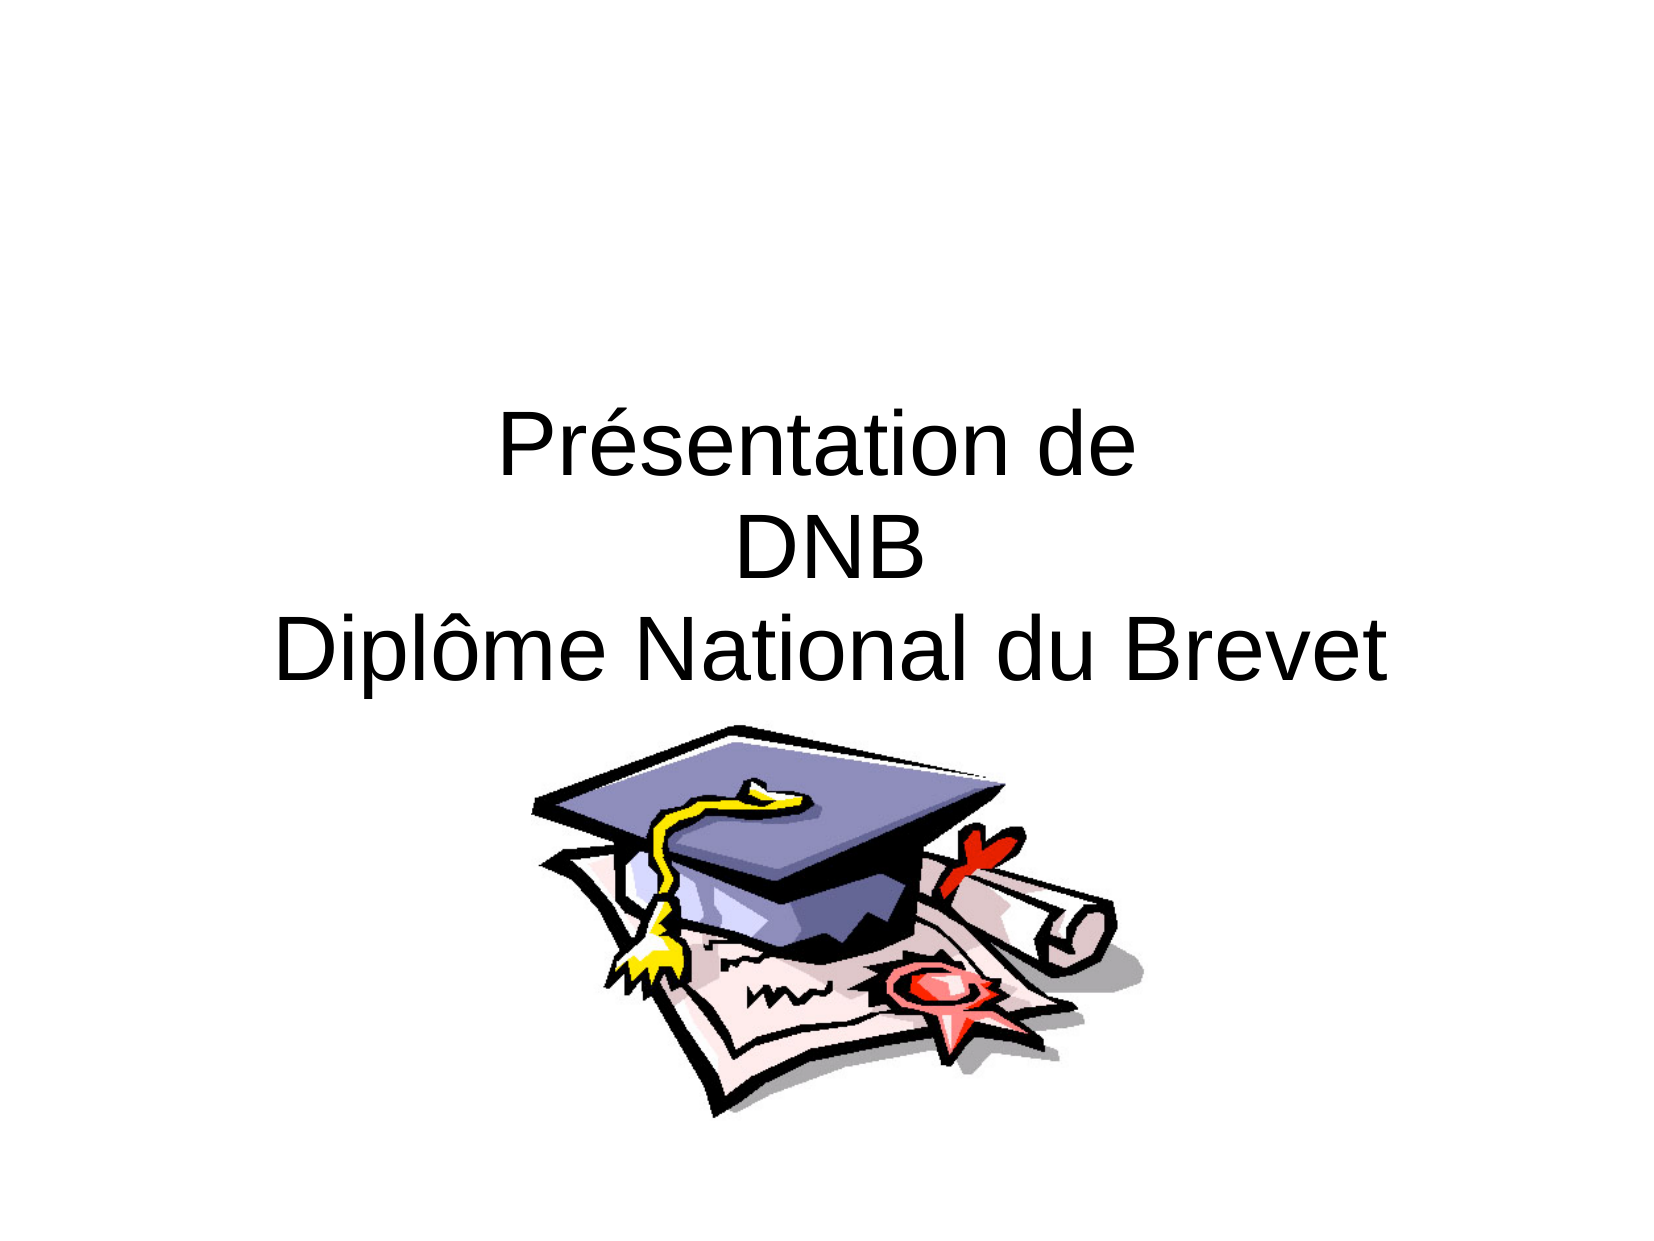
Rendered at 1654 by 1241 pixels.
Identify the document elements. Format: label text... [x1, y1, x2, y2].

picture [531, 720, 1148, 1123]
title Présentation de DNB Diplôme National du Brevet [86, 392, 1575, 701]
